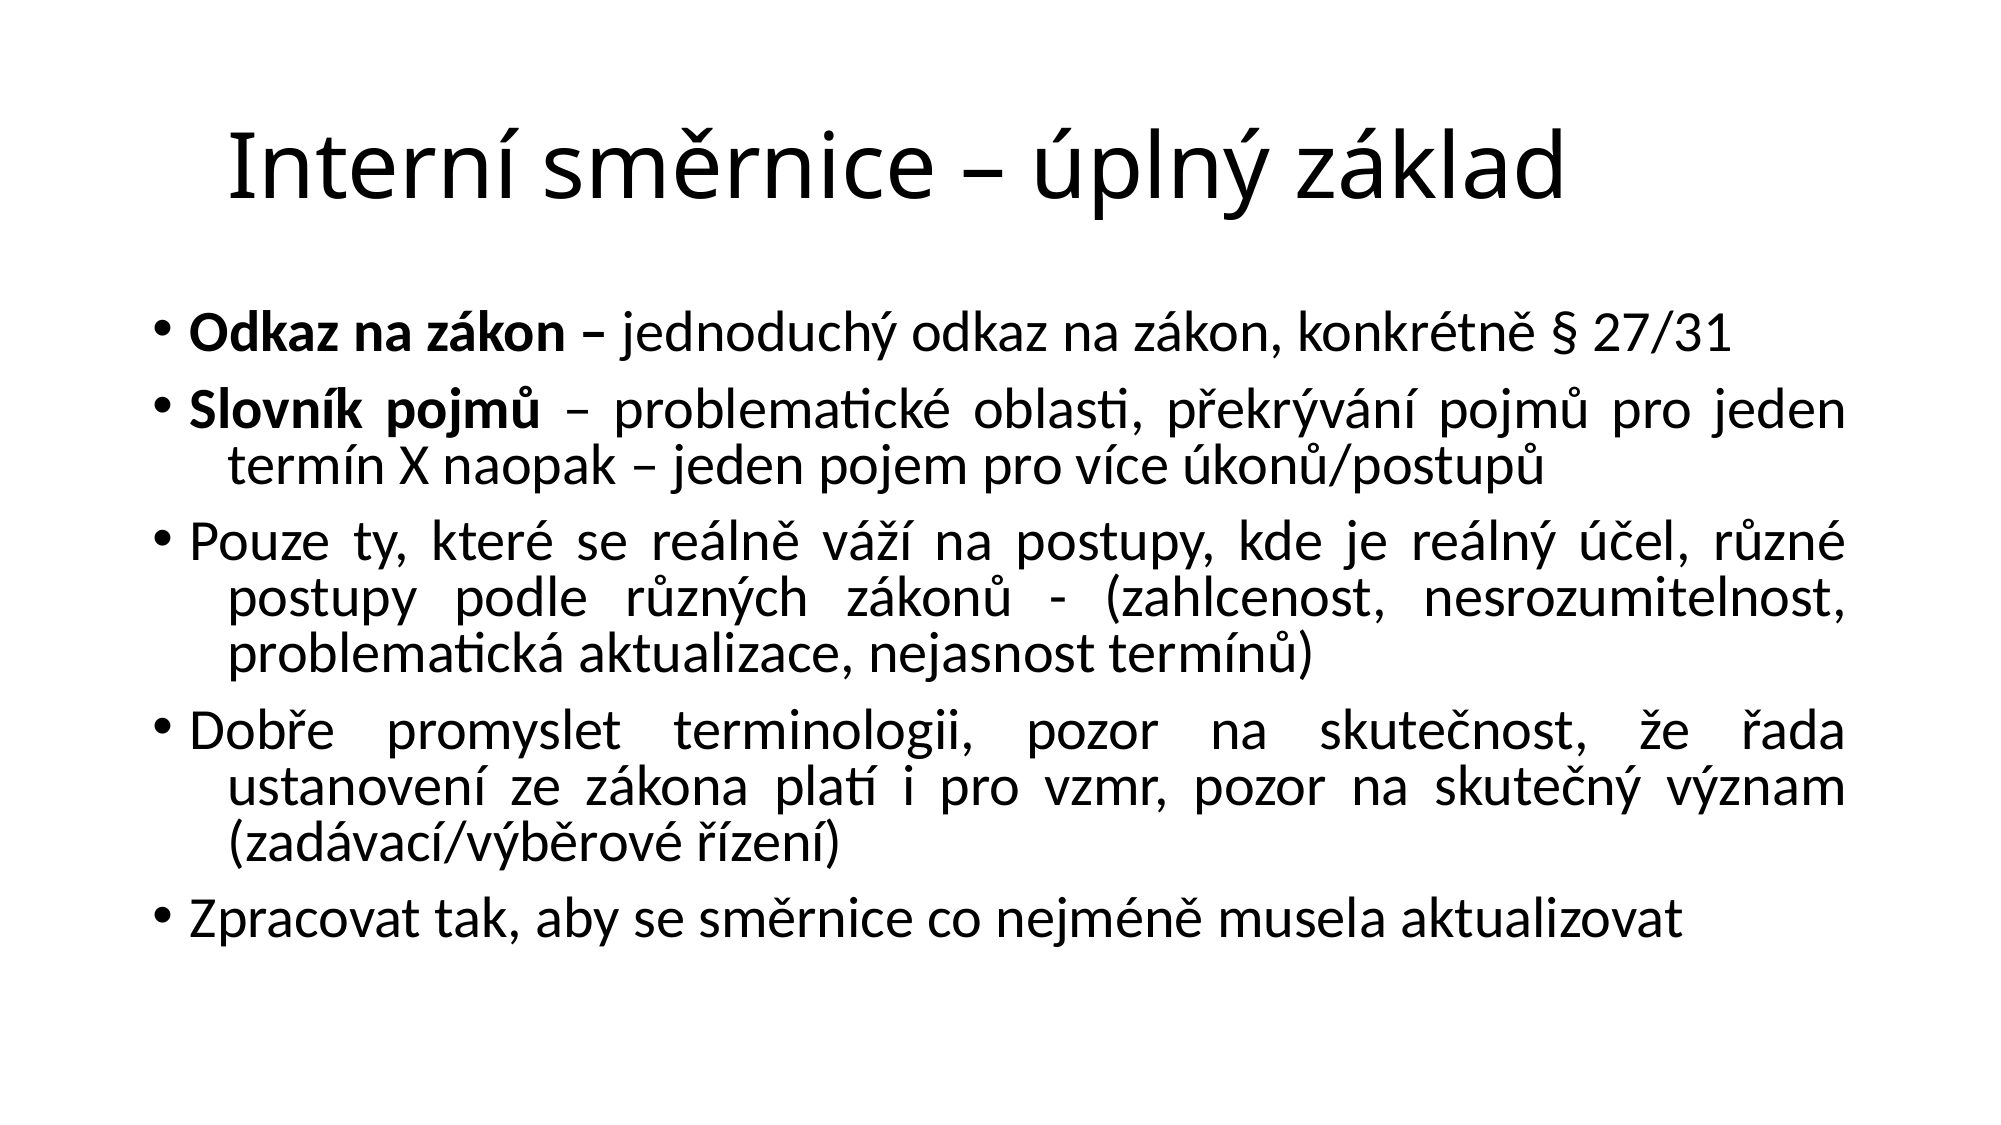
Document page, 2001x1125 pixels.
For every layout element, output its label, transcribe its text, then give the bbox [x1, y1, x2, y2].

list Odkaz na zákon – jednoduchý odkaz na zákon, konkrétně § 27/31 Slovník pojmů – problematické oblasti, překrývání pojmů pro jeden termín X naopak – jeden pojem pro více úkonů/postupů Pouze ty, které se reálně váží na postupy, kde je reálný účel, různé postupy podle různých zákonů - (zahlcenost, nesrozumitelnost, problematická aktualizace, nejasnost termínů) Dobře promyslet terminologii, pozor na skutečnost, že řada ustanovení ze zákona platí i pro vzmr, pozor na skutečný význam (zadávací/výběrové řízení) Zpracovat tak, aby se směrnice co nejméně musela aktualizovat [137, 299, 1863, 1014]
title Interní směrnice – úplný základ [137, 59, 1863, 278]
